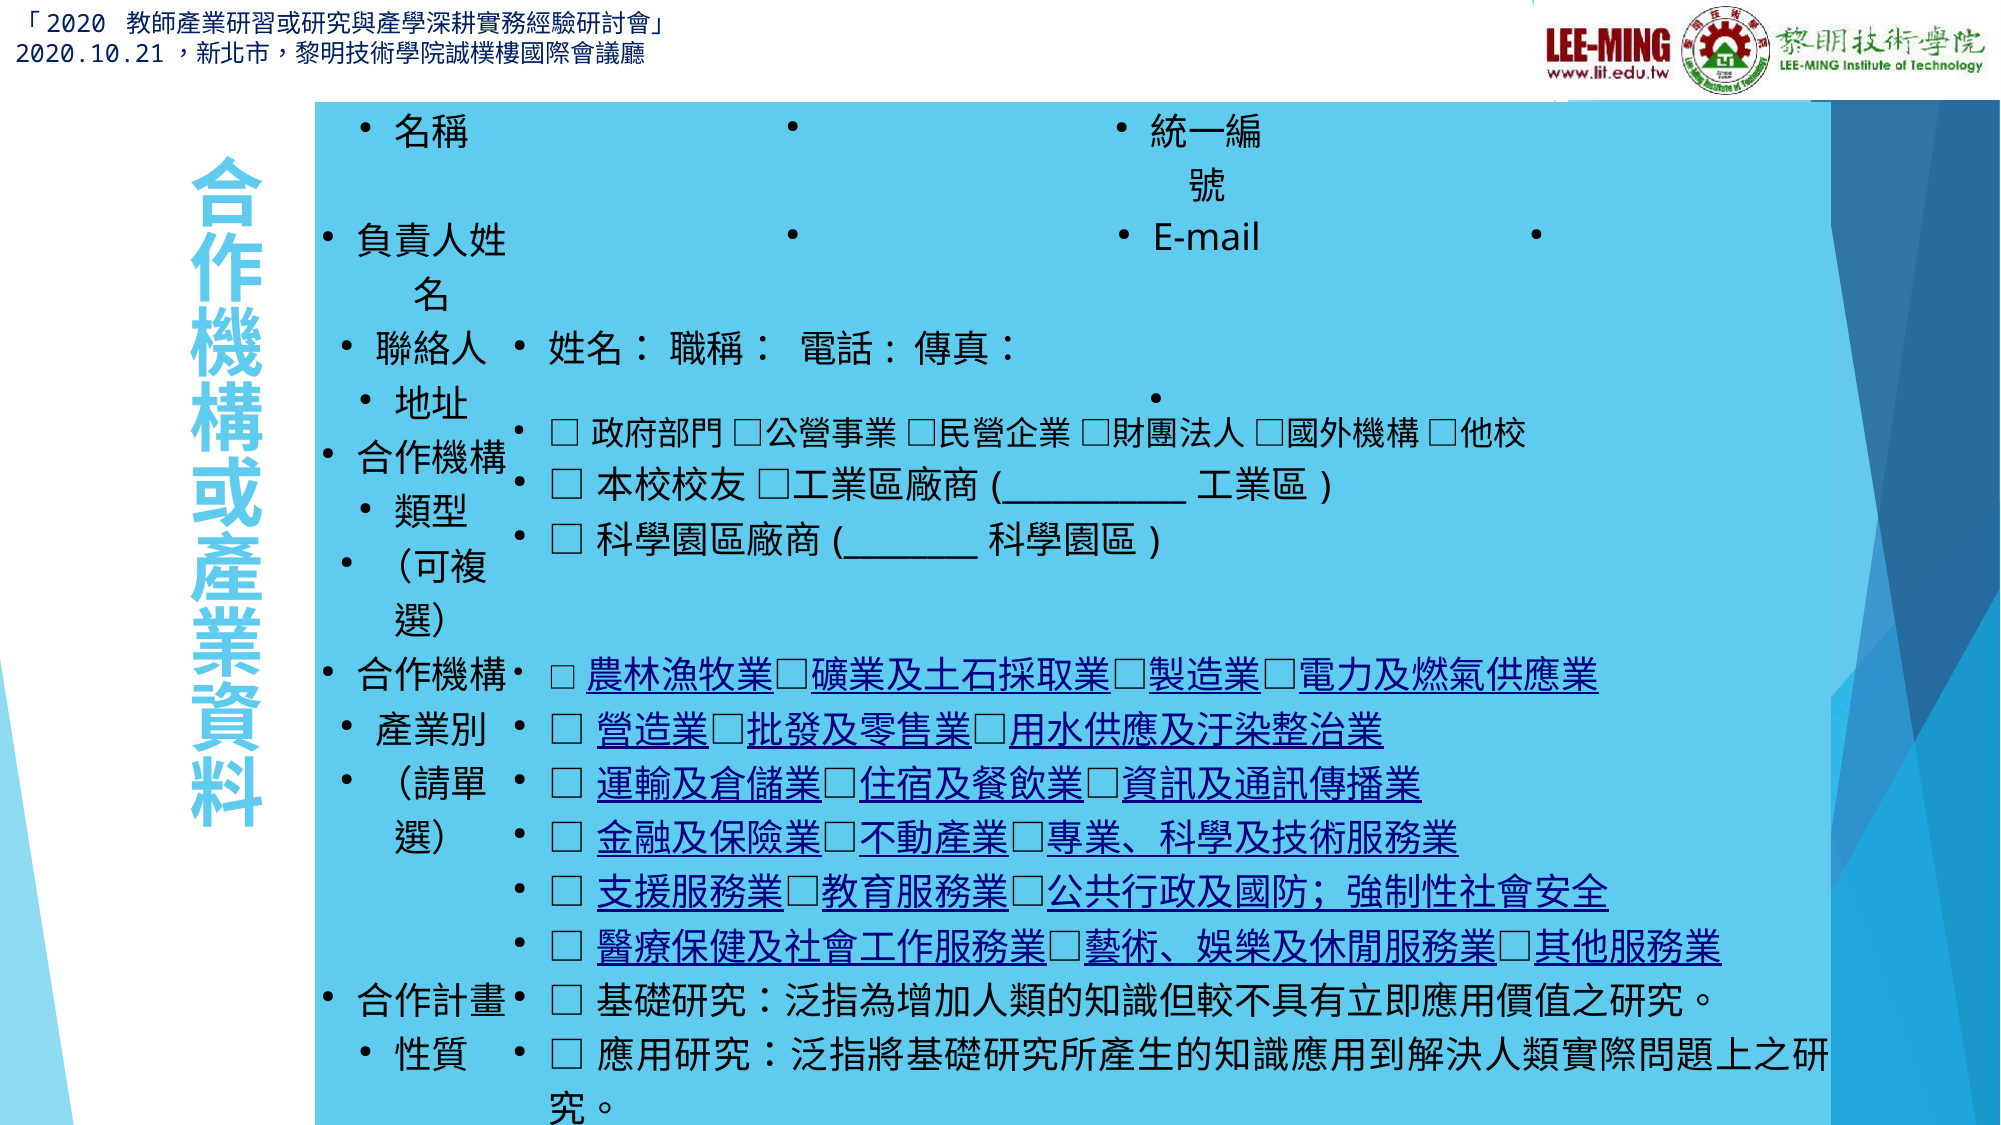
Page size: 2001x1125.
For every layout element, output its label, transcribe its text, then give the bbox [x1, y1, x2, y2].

table_cell 合作計畫 性質 [315, 971, 513, 1125]
table_header 名稱 [315, 102, 513, 211]
table_cell 姓名： 職稱： 電話: 傳真： [513, 319, 1831, 374]
table_cell [910, 420, 934, 428]
table_cell 合作機構 產業別 （請單選） [315, 645, 513, 971]
table_cell [1431, 420, 1455, 428]
table_cell [553, 420, 577, 428]
table_cell [1014, 421, 1030, 428]
table_cell E-mail [1104, 211, 1274, 319]
table_cell [1084, 420, 1108, 428]
table_cell [1291, 421, 1314, 428]
table_header [513, 102, 1104, 211]
table_cell [944, 421, 963, 426]
table_cell [1258, 420, 1282, 428]
table_cell □基礎研究：泛指為增加人類的知識但較不具有立即應用價值之研究。 □應用研究：泛指將基礎研究所產生的知識應用到解決人類實際問題上之研究。 □技術發展：泛指為提昇產業應用科技技術之創新研究或發展。 □技術服務：泛指提供產業規劃、設計、監造或管理相關等之服務。 [513, 971, 1831, 1125]
table_cell 負責人姓名 [315, 211, 513, 319]
table_cell [1150, 421, 1160, 428]
table_cell □農林漁牧業□礦業及土石採取業□製造業□電力及燃氣供應業 □營造業□批發及零售業□用水供應及汙染整治業 □運輸及倉儲業□住宿及餐飲業□資訊及通訊傳播業 □金融及保險業□不動產業□專業、科學及技術服務業 □支援服務業□教育服務業□公共行政及國防；強制性社會安全 □醫療保健及社會工作服務業□藝術、娛樂及休閒服務業□其他服務業 [513, 645, 1831, 971]
title 合作機構或產業資料 [145, 139, 277, 911]
table_cell [736, 420, 760, 428]
table_header 統一編號 [1104, 102, 1274, 211]
table_cell 地址 [315, 374, 513, 428]
table_header [1274, 102, 1831, 211]
table_cell □本校校友 □工業區廠商(___________工業區) □科學園區廠商(________科學園區) [513, 455, 1831, 645]
table_cell [1163, 421, 1173, 428]
table_cell [513, 211, 1104, 319]
table_cell [1274, 211, 1831, 319]
table_cell □政府部門 □公營事業 □民營企業 □財團法人 □國外機構 □他校 [513, 428, 1831, 455]
table_cell [513, 374, 1831, 428]
table_cell 合作機構 類型 （可複選） [315, 428, 513, 645]
table_cell 聯絡人 [315, 319, 513, 374]
